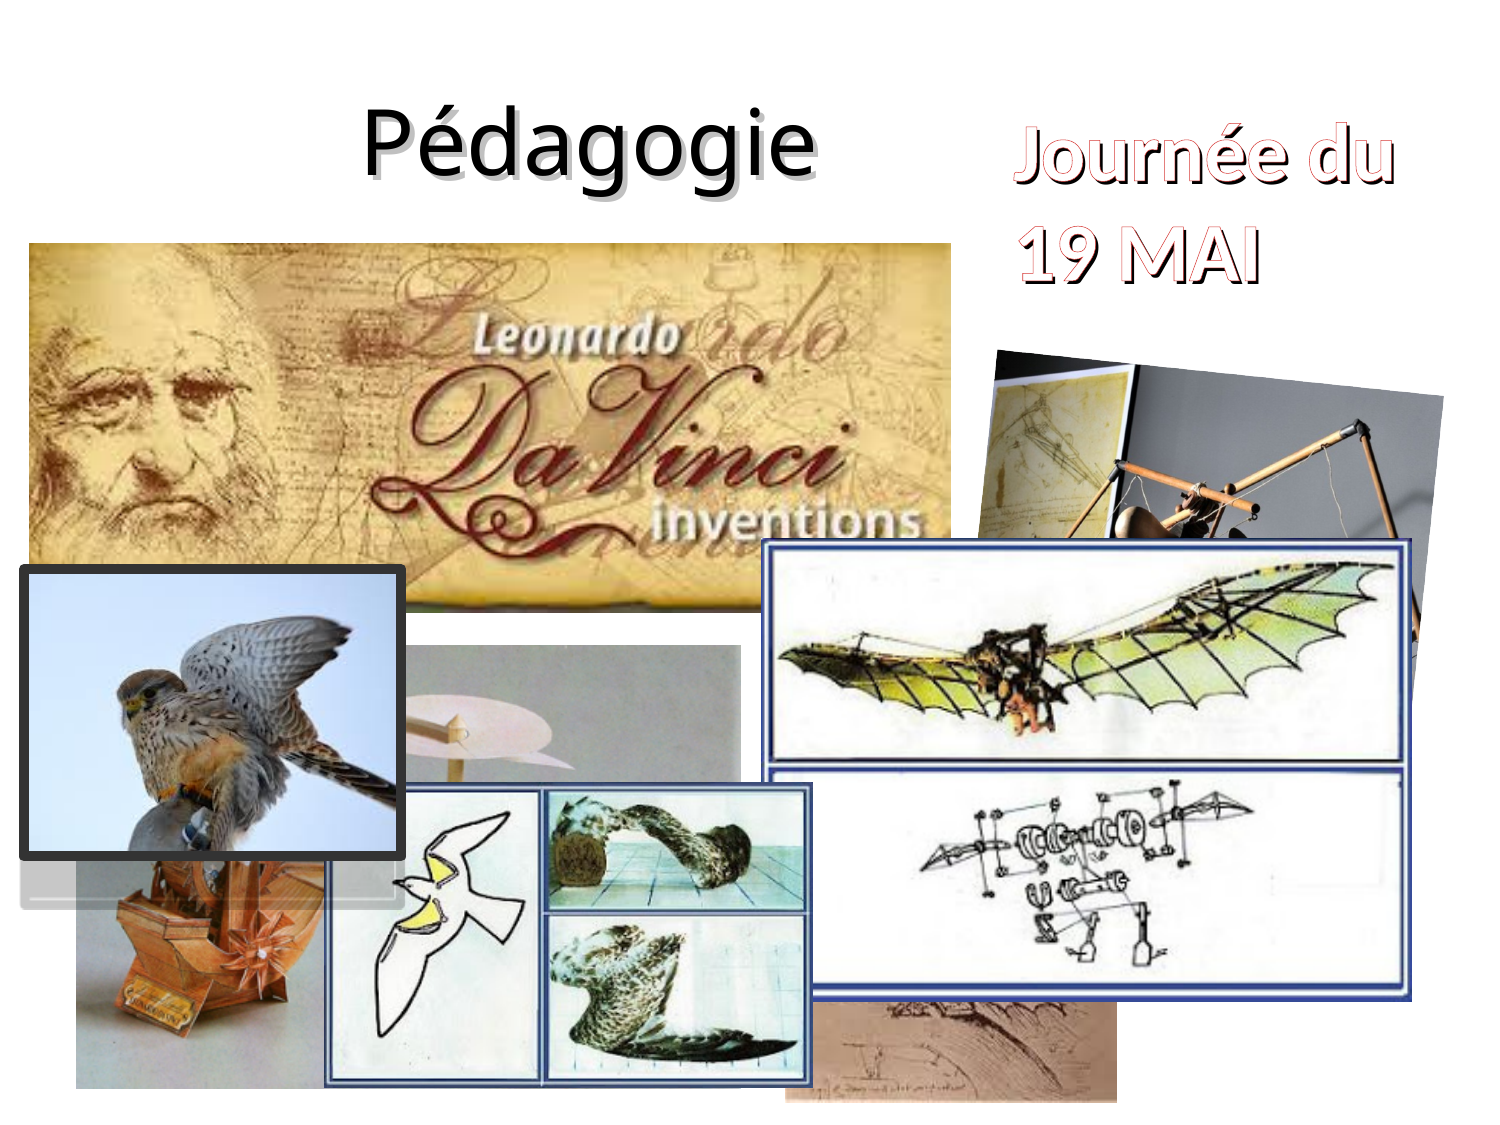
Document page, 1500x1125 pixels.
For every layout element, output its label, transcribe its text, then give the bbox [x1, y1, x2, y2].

text_box Journée du 19 MAI [998, 90, 1424, 308]
title Pédagogie [75, 45, 1426, 233]
picture [29, 243, 1444, 1103]
picture [29, 574, 396, 852]
